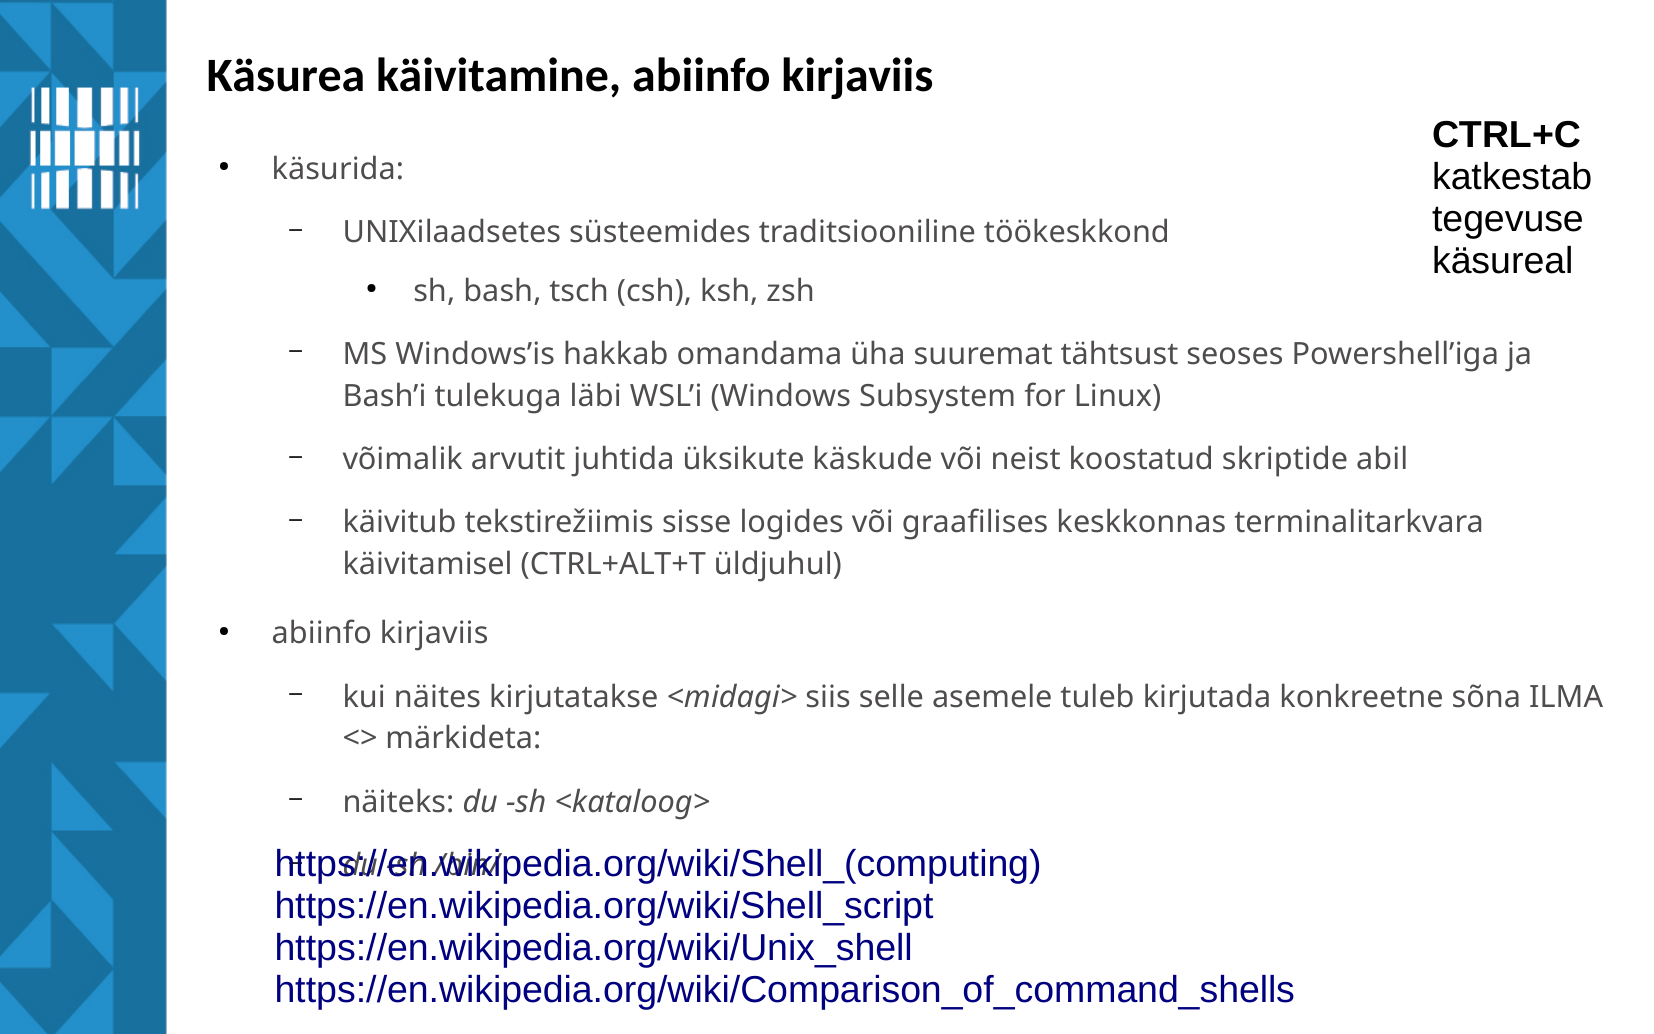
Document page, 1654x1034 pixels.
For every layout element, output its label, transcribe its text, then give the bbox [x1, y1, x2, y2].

title Käsurea käivitamine, abiinfo kirjaviis [206, 41, 1430, 119]
text_box https://en.wikipedia.org/wiki/Shell_(computing) https://en.wikipedia.org/wiki/Shell_script https://en.wikipedia.org/wiki/Unix_shell https://en.wikipedia.org/wiki/Comparison_of_command_shells [259, 834, 1347, 1018]
list käsurida: UNIXilaadsetes süsteemides traditsiooniline töökeskkond sh, bash, tsch (csh), ksh, zsh MS Windows’is hakkab omandama üha suuremat tähtsust seoses Powershell’iga ja Bash’i tulekuga läbi WSL’i (Windows Subsystem for Linux) võimalik arvutit juhtida üksikute käskude või neist koostatud skriptide abil käivitub tekstirežiimis sisse logides või graafilises keskkonnas terminalitarkvara käivitamisel (CTRL+ALT+T üldjuhul) abiinfo kirjaviis kui näites kirjutatakse <midagi> siis selle asemele tuleb kirjutada konkreetne sõna ILMA <> märkideta: näiteks: du -sh <kataloog> du -sh /bin/ [200, 146, 1607, 1004]
picture [42, 108, 132, 208]
text_box CTRL+C katkestab tegevuse käsureal [1417, 106, 1619, 290]
